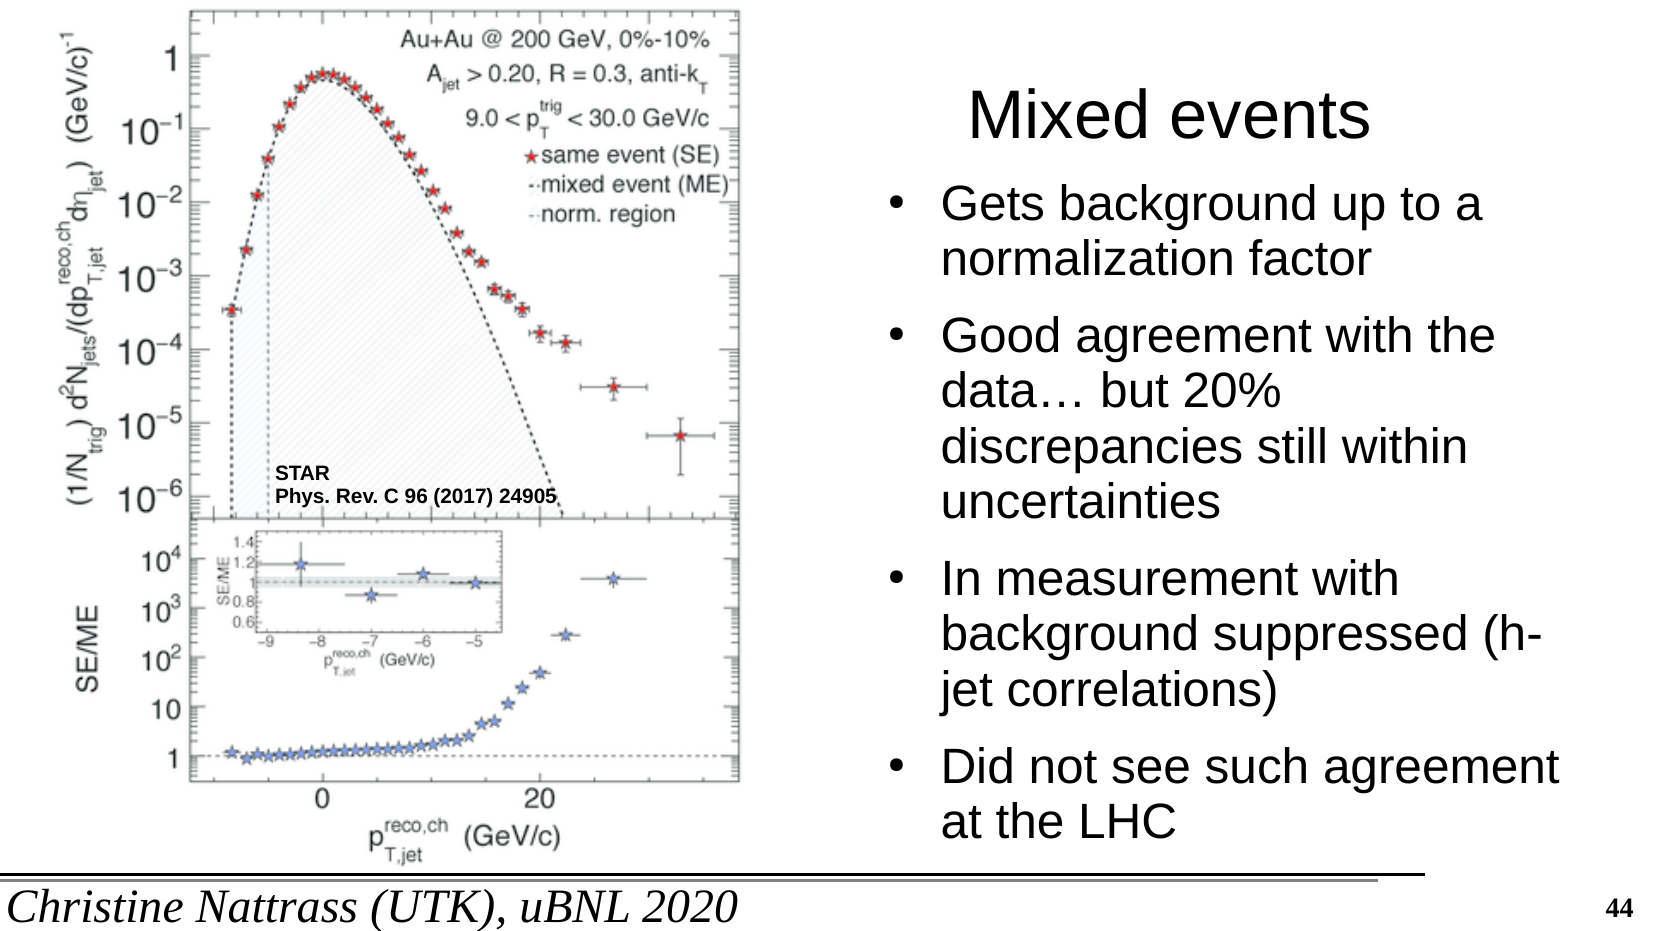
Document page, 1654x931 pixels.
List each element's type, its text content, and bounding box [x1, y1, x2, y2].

text_box STAR Phys. Rev. C 96 (2017) 24905 [260, 454, 629, 516]
title Mixed events [768, 37, 1571, 193]
picture [52, 6, 745, 870]
list Gets background up to a normalization factor Good agreement with the data… but 20% discrepancies still within uncertainties In measurement with background suppressed (h-jet correlations) Did not see such agreement at the LHC [870, 175, 1581, 855]
